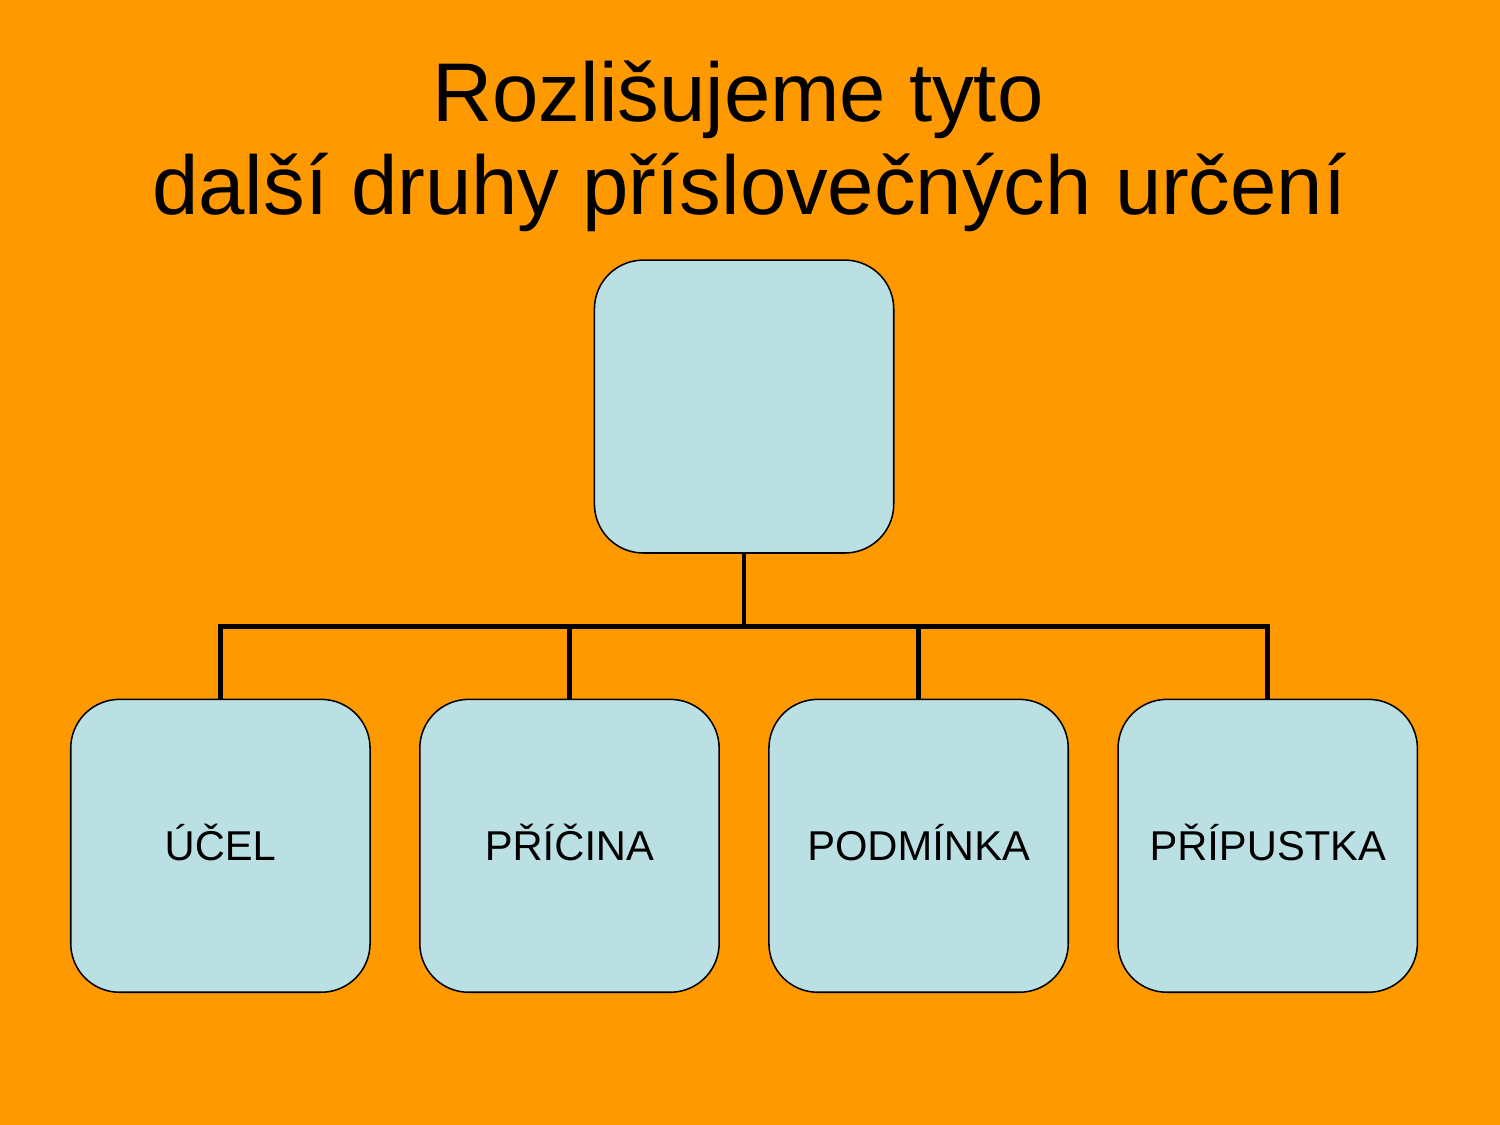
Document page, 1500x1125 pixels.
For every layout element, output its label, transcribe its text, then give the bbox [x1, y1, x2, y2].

text_box PŘÍČINA [419, 699, 720, 993]
text_box PŘÍPUSTKA [1118, 699, 1418, 993]
text_box ÚČEL [70, 699, 371, 993]
title Rozlišujeme tyto další druhy příslovečných určení [75, 31, 1426, 247]
text_box PODMÍNKA [768, 699, 1069, 993]
text_box [594, 260, 894, 553]
